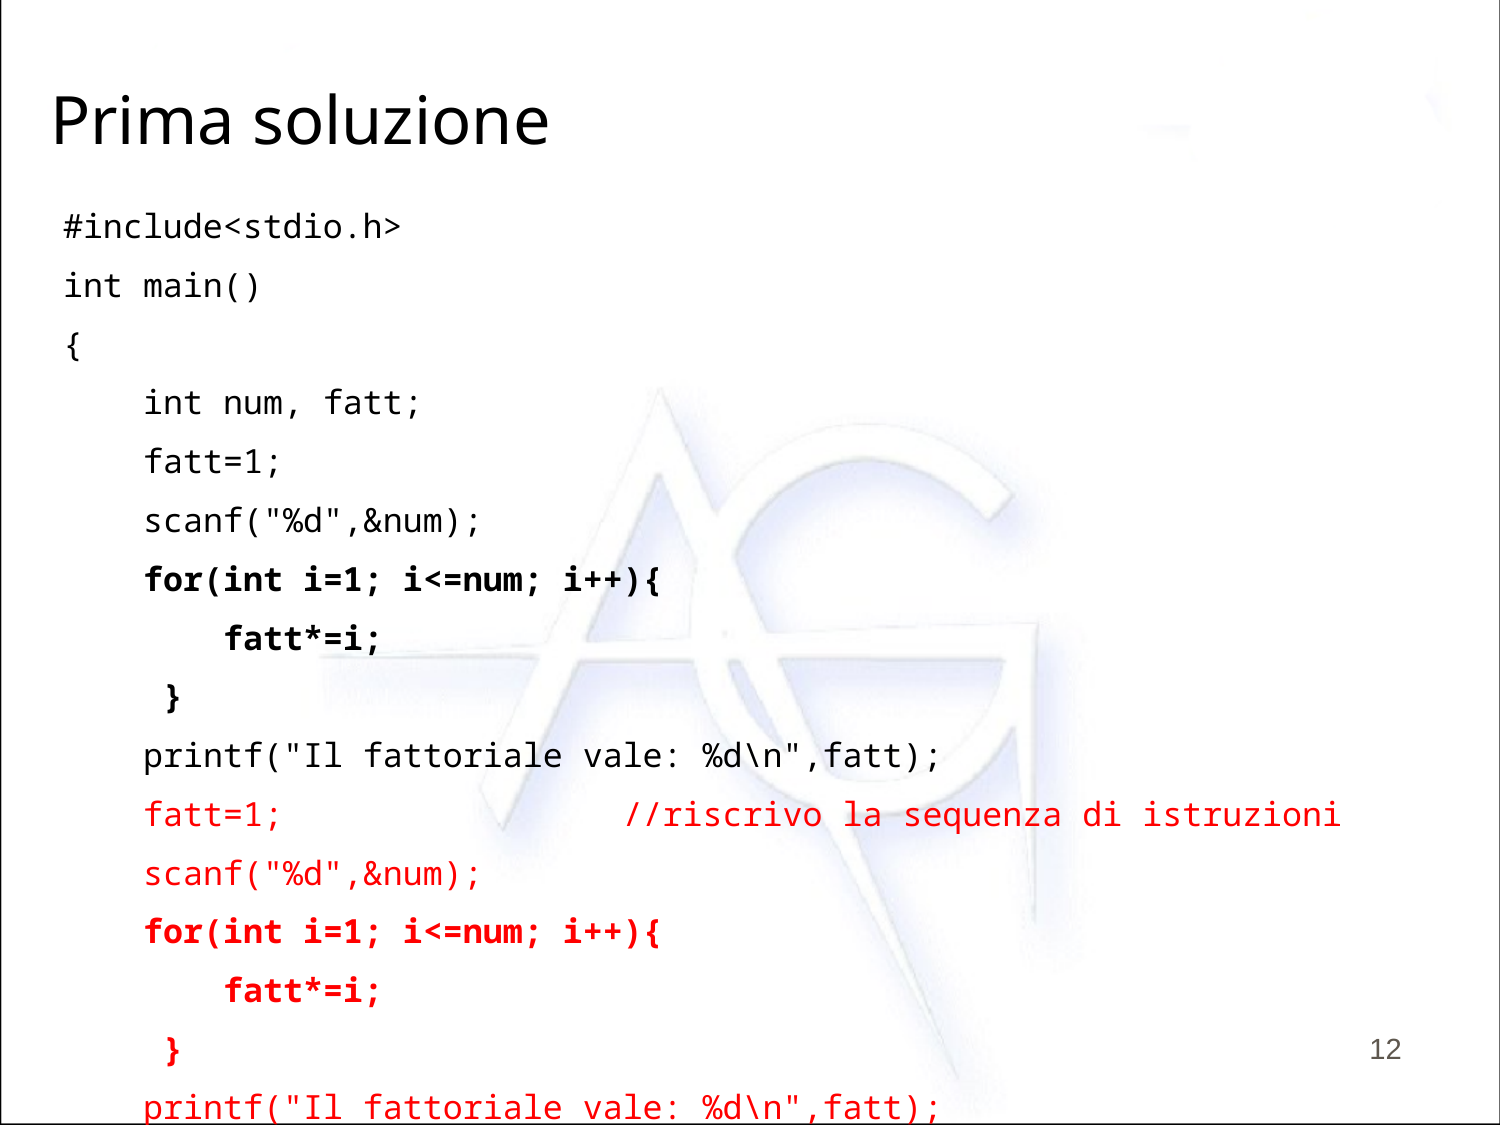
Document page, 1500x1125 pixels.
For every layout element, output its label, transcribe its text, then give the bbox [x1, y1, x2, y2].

list #include<stdio.h> int main() { int num, fatt; fatt=1; scanf("%d",&num); for(int i=1; i<=num; i++){ fatt*=i; } printf("Il fattoriale vale: %d\n",fatt); fatt=1; //riscrivo la sequenza di istruzioni scanf("%d",&num); for(int i=1; i<=num; i++){ fatt*=i; } printf("Il fattoriale vale: %d\n",fatt); } [63, 203, 1405, 1085]
picture [149, 1103, 158, 1117]
title Prima soluzione [49, 7, 1438, 231]
picture [0, 0, 1500, 1125]
